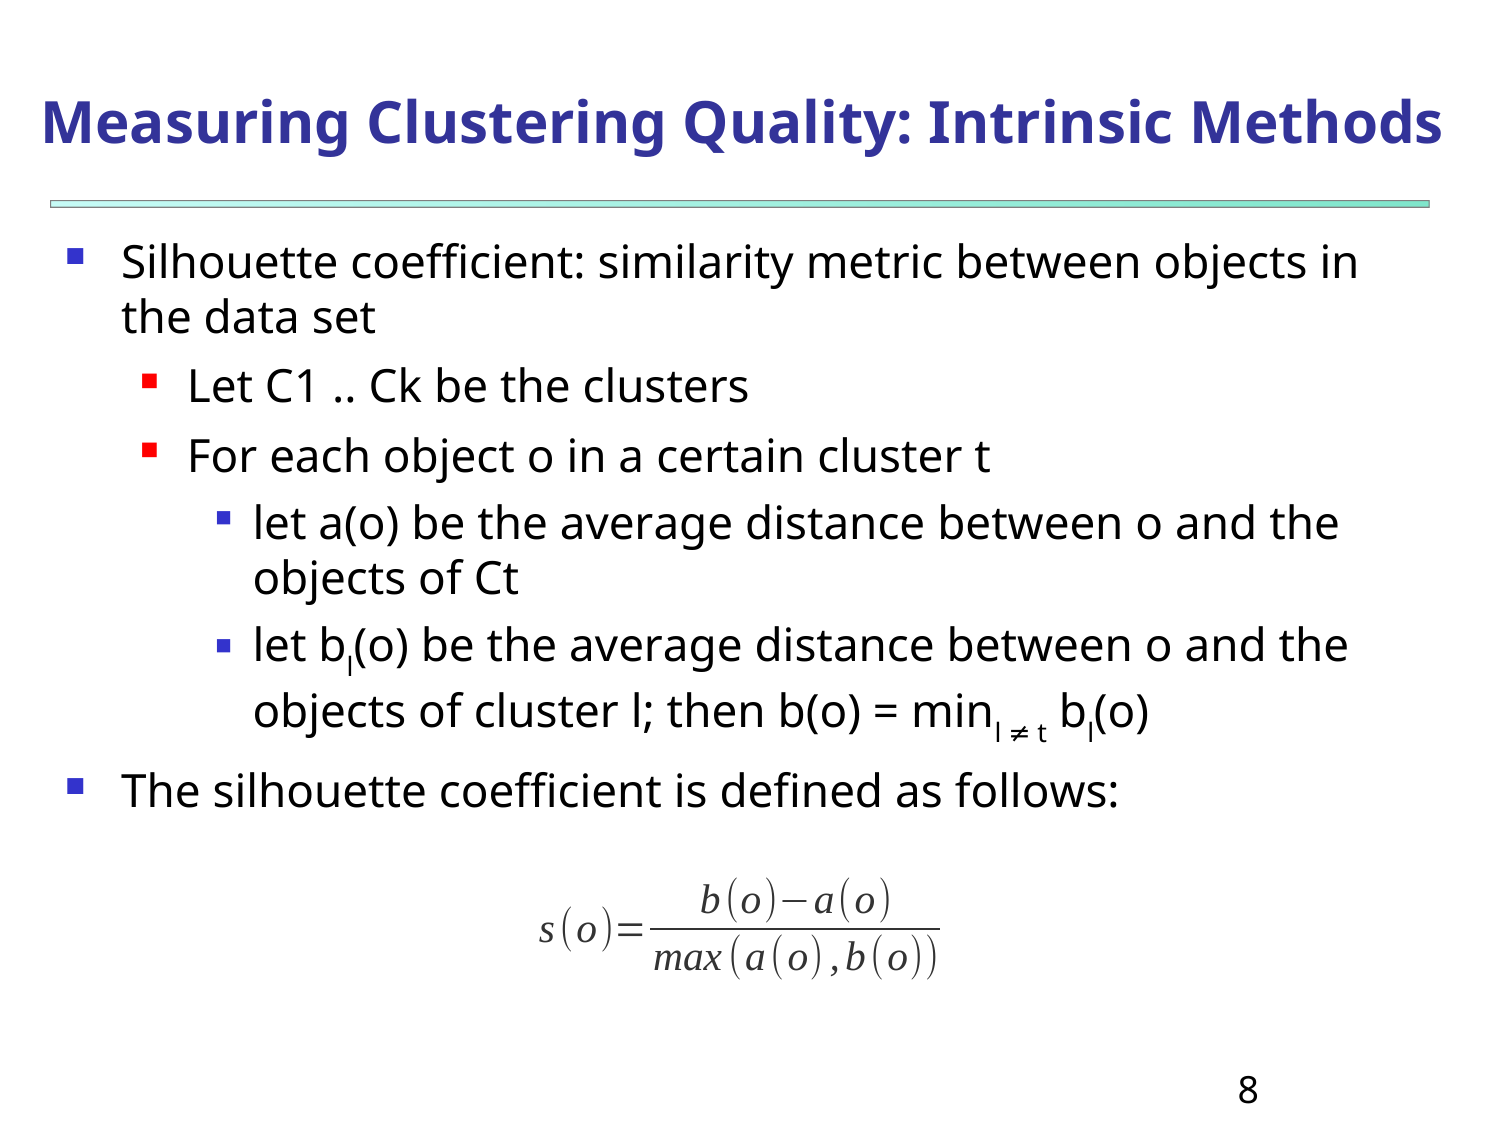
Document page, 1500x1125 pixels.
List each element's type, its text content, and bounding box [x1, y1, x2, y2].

text_box <number> [1187, 1062, 1500, 1125]
title Measuring Clustering Quality: Intrinsic Methods [0, 7, 1500, 163]
chart [531, 876, 948, 983]
list Silhouette coefficient: similarity metric between objects in the data set Let C1 .. Ck be the clusters For each object o in a certain cluster t let a(o) be the average distance between o and the objects of Ct let bl(o) be the average distance between o and the objects of cluster l; then b(o) = minl ≠ t bl(o) The silhouette coefficient is defined as follows: [49, 224, 1438, 1063]
